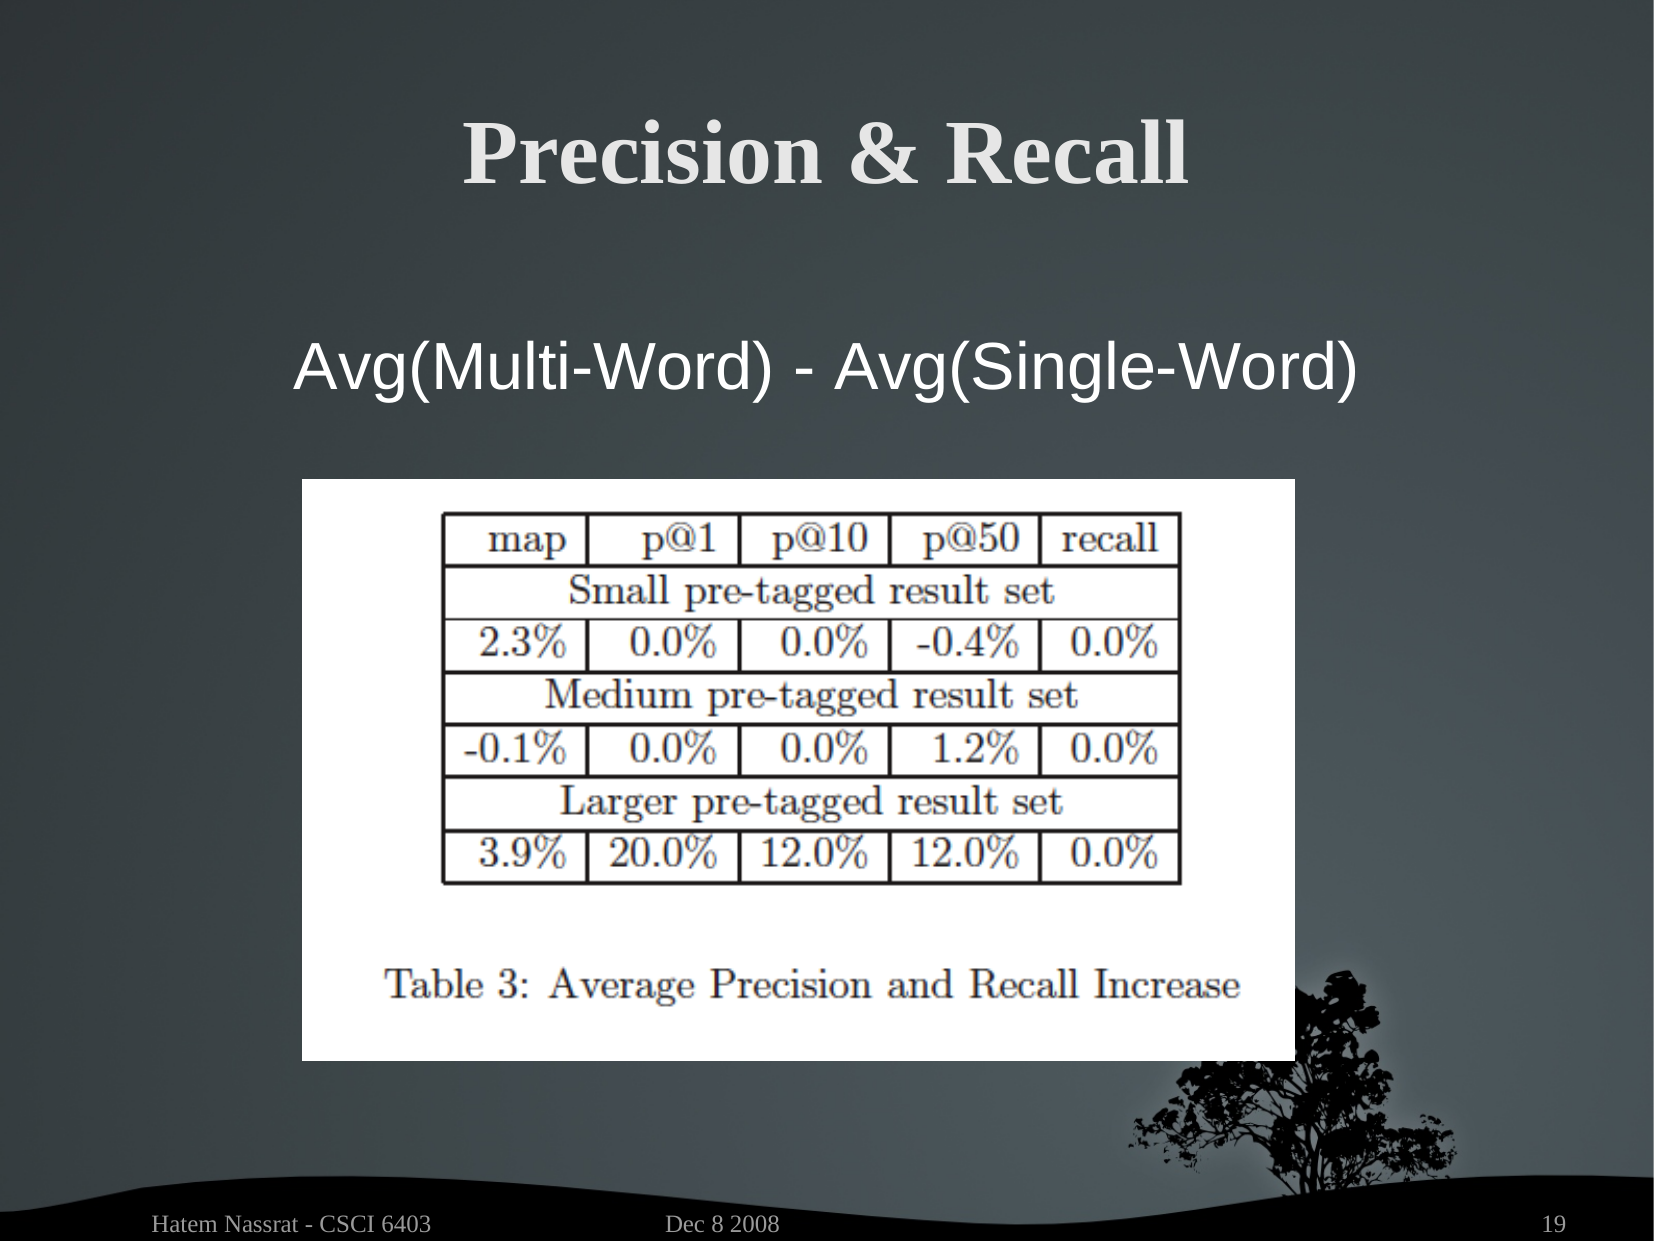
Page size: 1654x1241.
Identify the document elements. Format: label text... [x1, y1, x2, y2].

title Precision & Recall [82, 49, 1571, 257]
picture [0, 0, 1654, 1241]
text_box Avg(Multi-Word) - Avg(Single-Word) [298, 290, 1357, 443]
